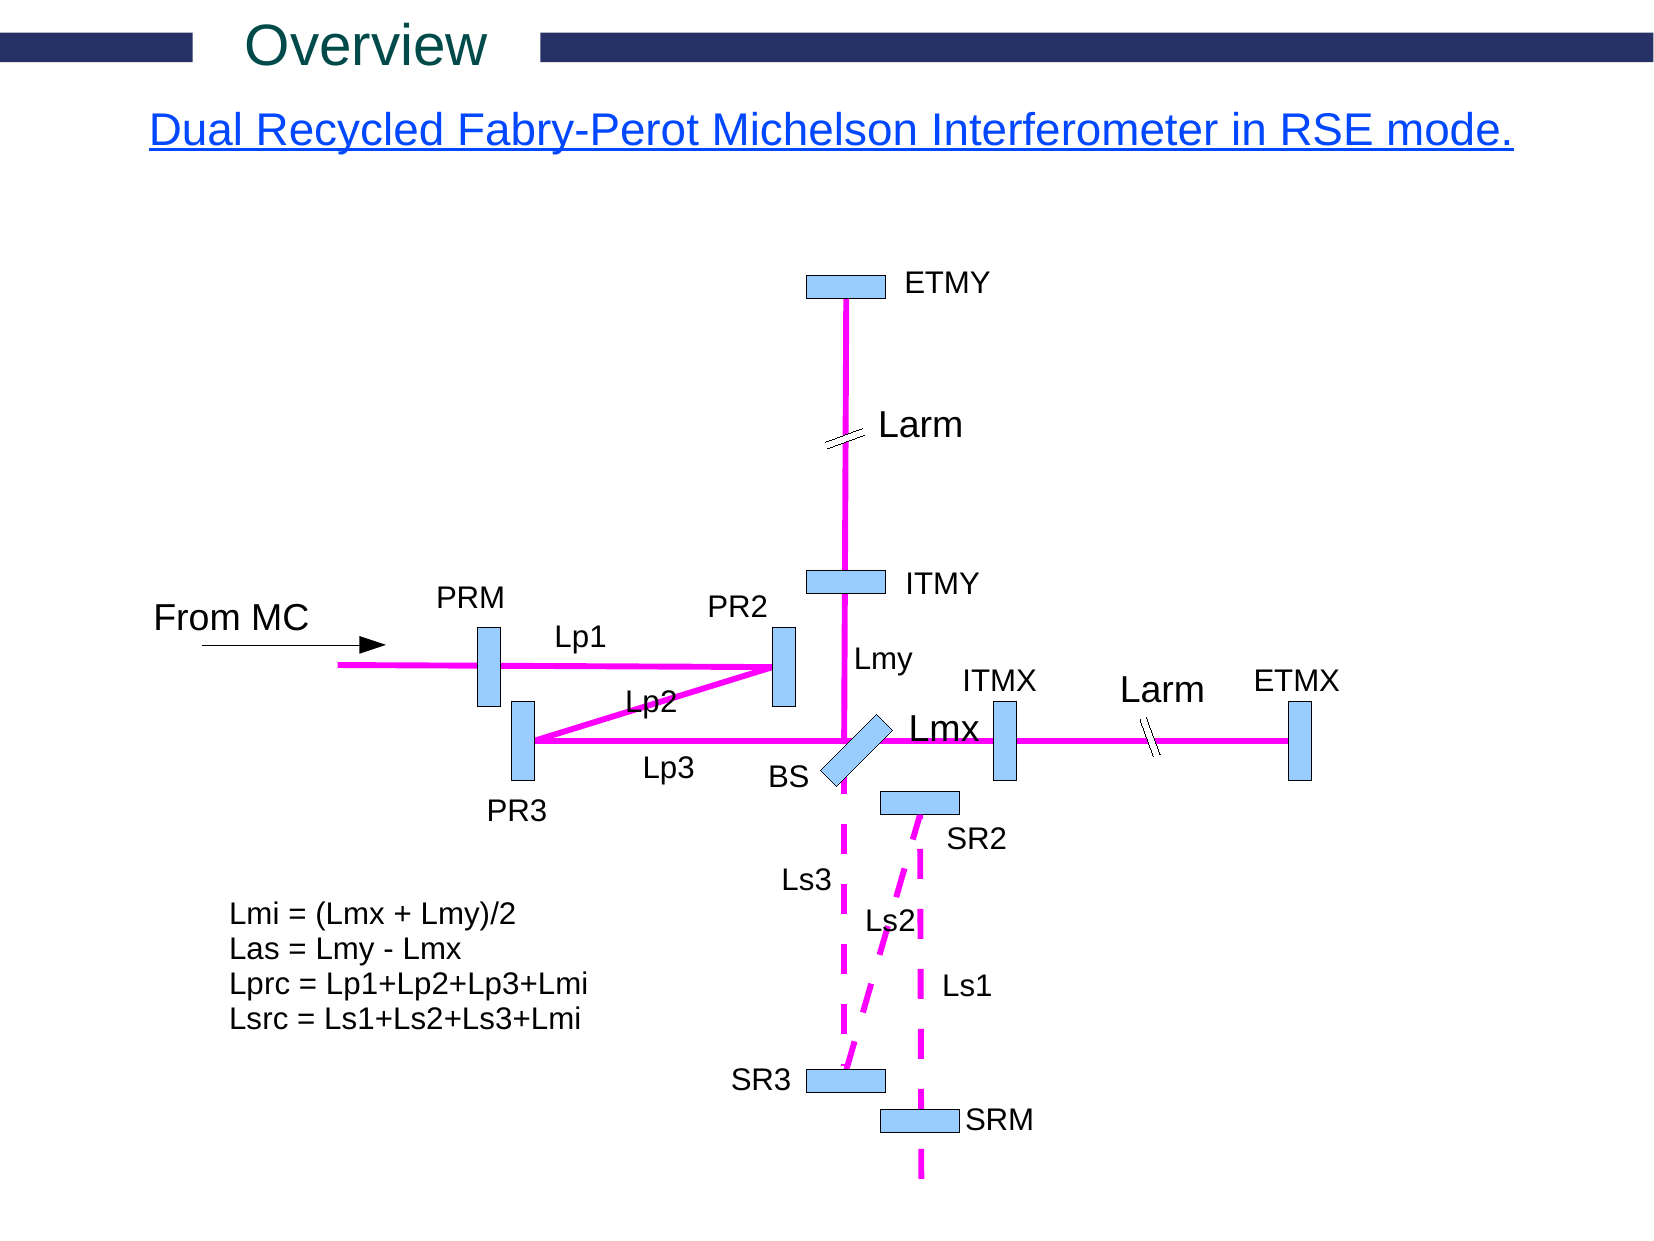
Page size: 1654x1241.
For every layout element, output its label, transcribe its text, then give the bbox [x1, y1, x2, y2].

text_box ITMX [947, 656, 1081, 713]
text_box PR2 [692, 581, 815, 636]
text_box [880, 791, 960, 815]
title Overview [192, 12, 541, 78]
text_box PR3 [471, 786, 584, 840]
text_box [880, 1109, 960, 1133]
text_box SRM [950, 1095, 1076, 1149]
text_box ITMY [890, 558, 1030, 616]
text_box Larm [1105, 660, 1236, 718]
text_box ETMX [1238, 656, 1386, 713]
text_box [825, 428, 863, 448]
text_box Lp2 [610, 676, 693, 727]
text_box Ls1 [927, 960, 1008, 1010]
text_box BS [753, 752, 825, 802]
text_box [1141, 718, 1160, 758]
text_box SR2 [931, 814, 1051, 868]
text_box Ls3 [766, 855, 848, 905]
text_box [993, 713, 1017, 781]
text_box ETMY [889, 258, 1039, 316]
text_box Lmx [894, 700, 995, 758]
text_box Lmi = (Lmx + Lmy)/2 Las = Lmy - Lmx Lprc = Lp1+Lp2+Lp3+Lmi Lsrc = Ls1+Ls2+Ls3+Lmi [214, 889, 604, 1044]
text_box [1288, 713, 1312, 781]
text_box [825, 714, 893, 787]
text_box PRM [421, 572, 557, 626]
text_box Lmy [839, 633, 928, 684]
text_box [772, 636, 796, 707]
text_box SR3 [715, 1055, 818, 1109]
text_box Lp1 [539, 611, 622, 662]
text_box [806, 275, 886, 299]
text_box [511, 701, 535, 781]
text_box Ls2 [850, 895, 931, 946]
text_box [806, 570, 886, 594]
text_box From MC [138, 589, 354, 647]
text_box Dual Recycled Fabry-Perot Michelson Interferometer in RSE mode. [134, 96, 1530, 163]
text_box Larm [863, 396, 1010, 466]
text_box [818, 1069, 886, 1093]
text_box Lp3 [627, 743, 710, 793]
text_box [477, 627, 501, 707]
